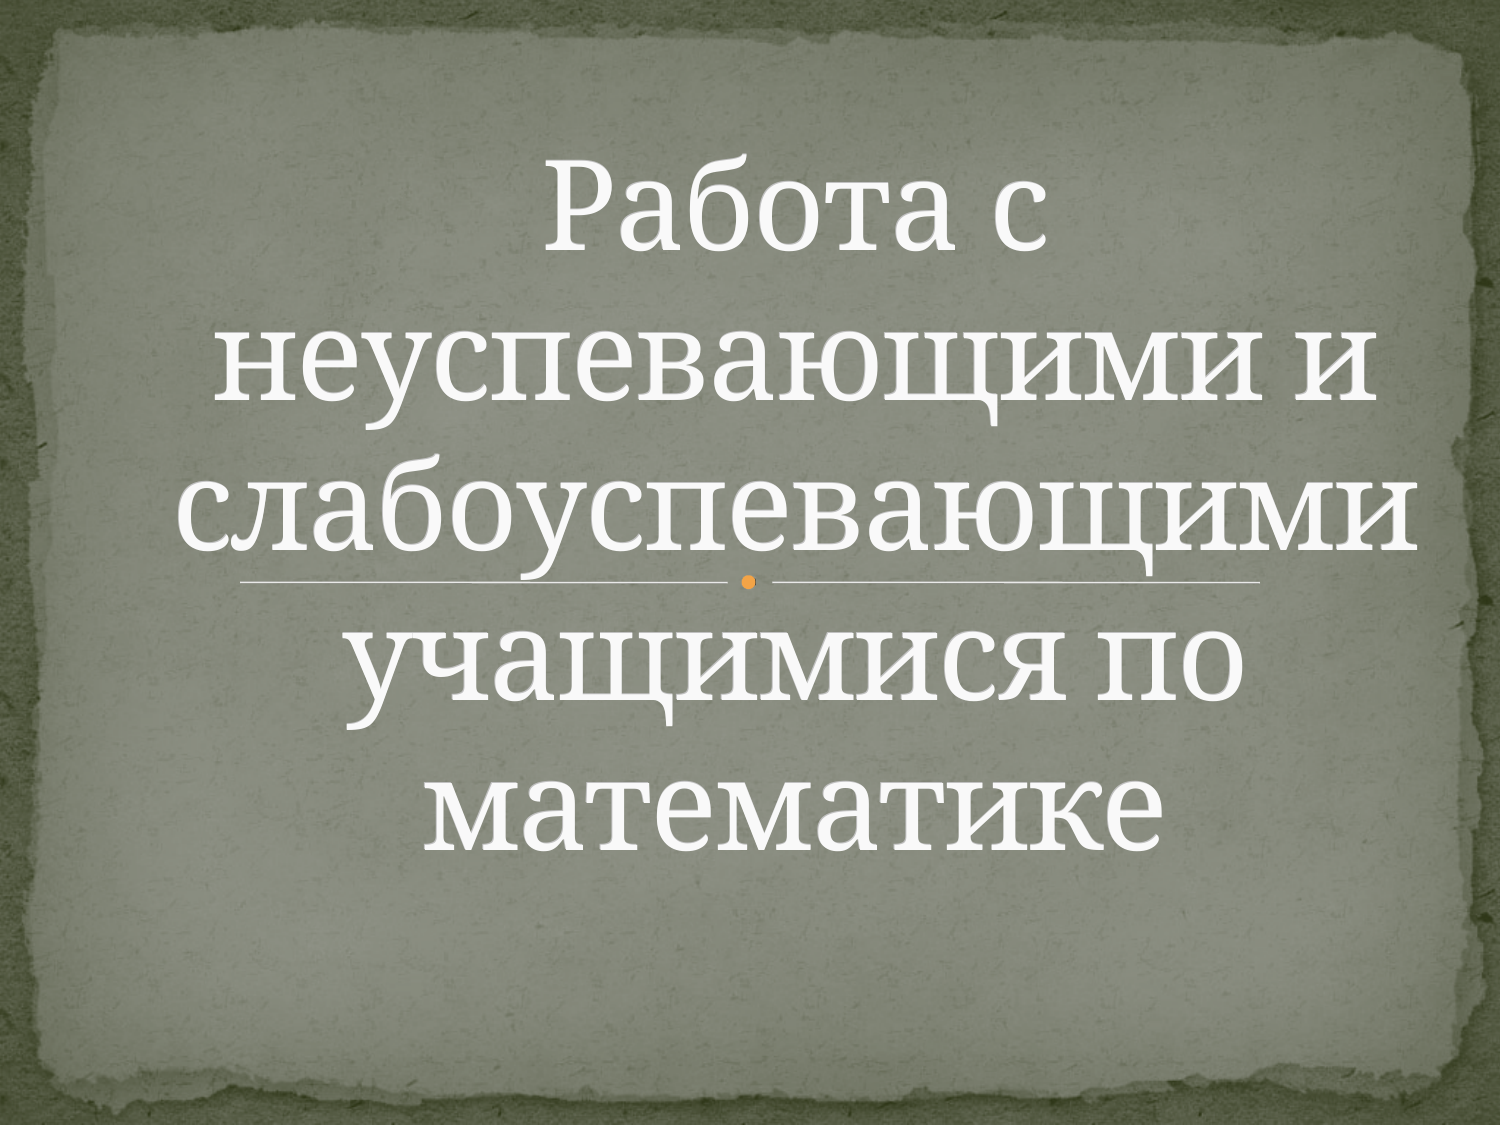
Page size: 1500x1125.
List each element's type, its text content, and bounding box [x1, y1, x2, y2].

title Работа с неуспевающими и слабоуспевающими учащимися по математике [113, 117, 1477, 443]
picture [0, 0, 1500, 1125]
